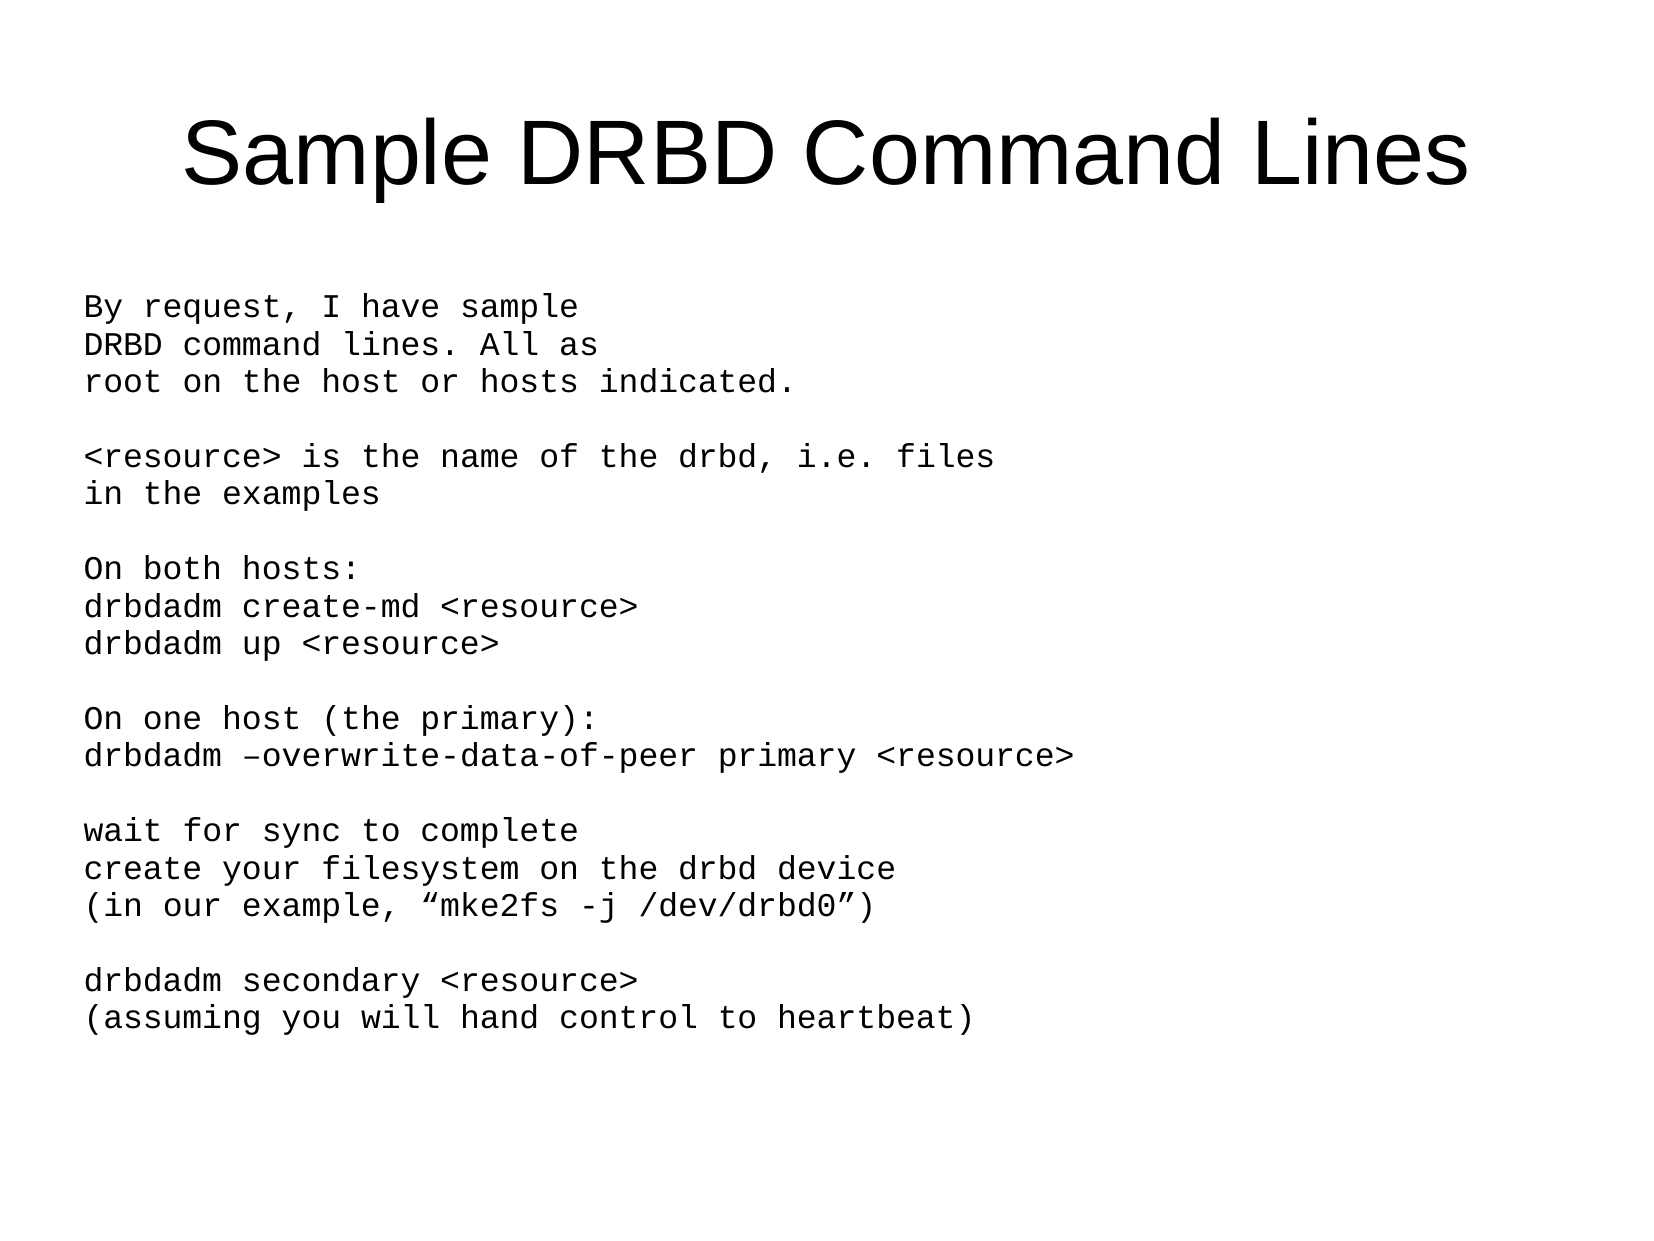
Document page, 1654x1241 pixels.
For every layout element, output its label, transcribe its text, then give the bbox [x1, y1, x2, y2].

chart [82, 290, 1571, 1109]
title Sample DRBD Command Lines [82, 56, 1571, 250]
